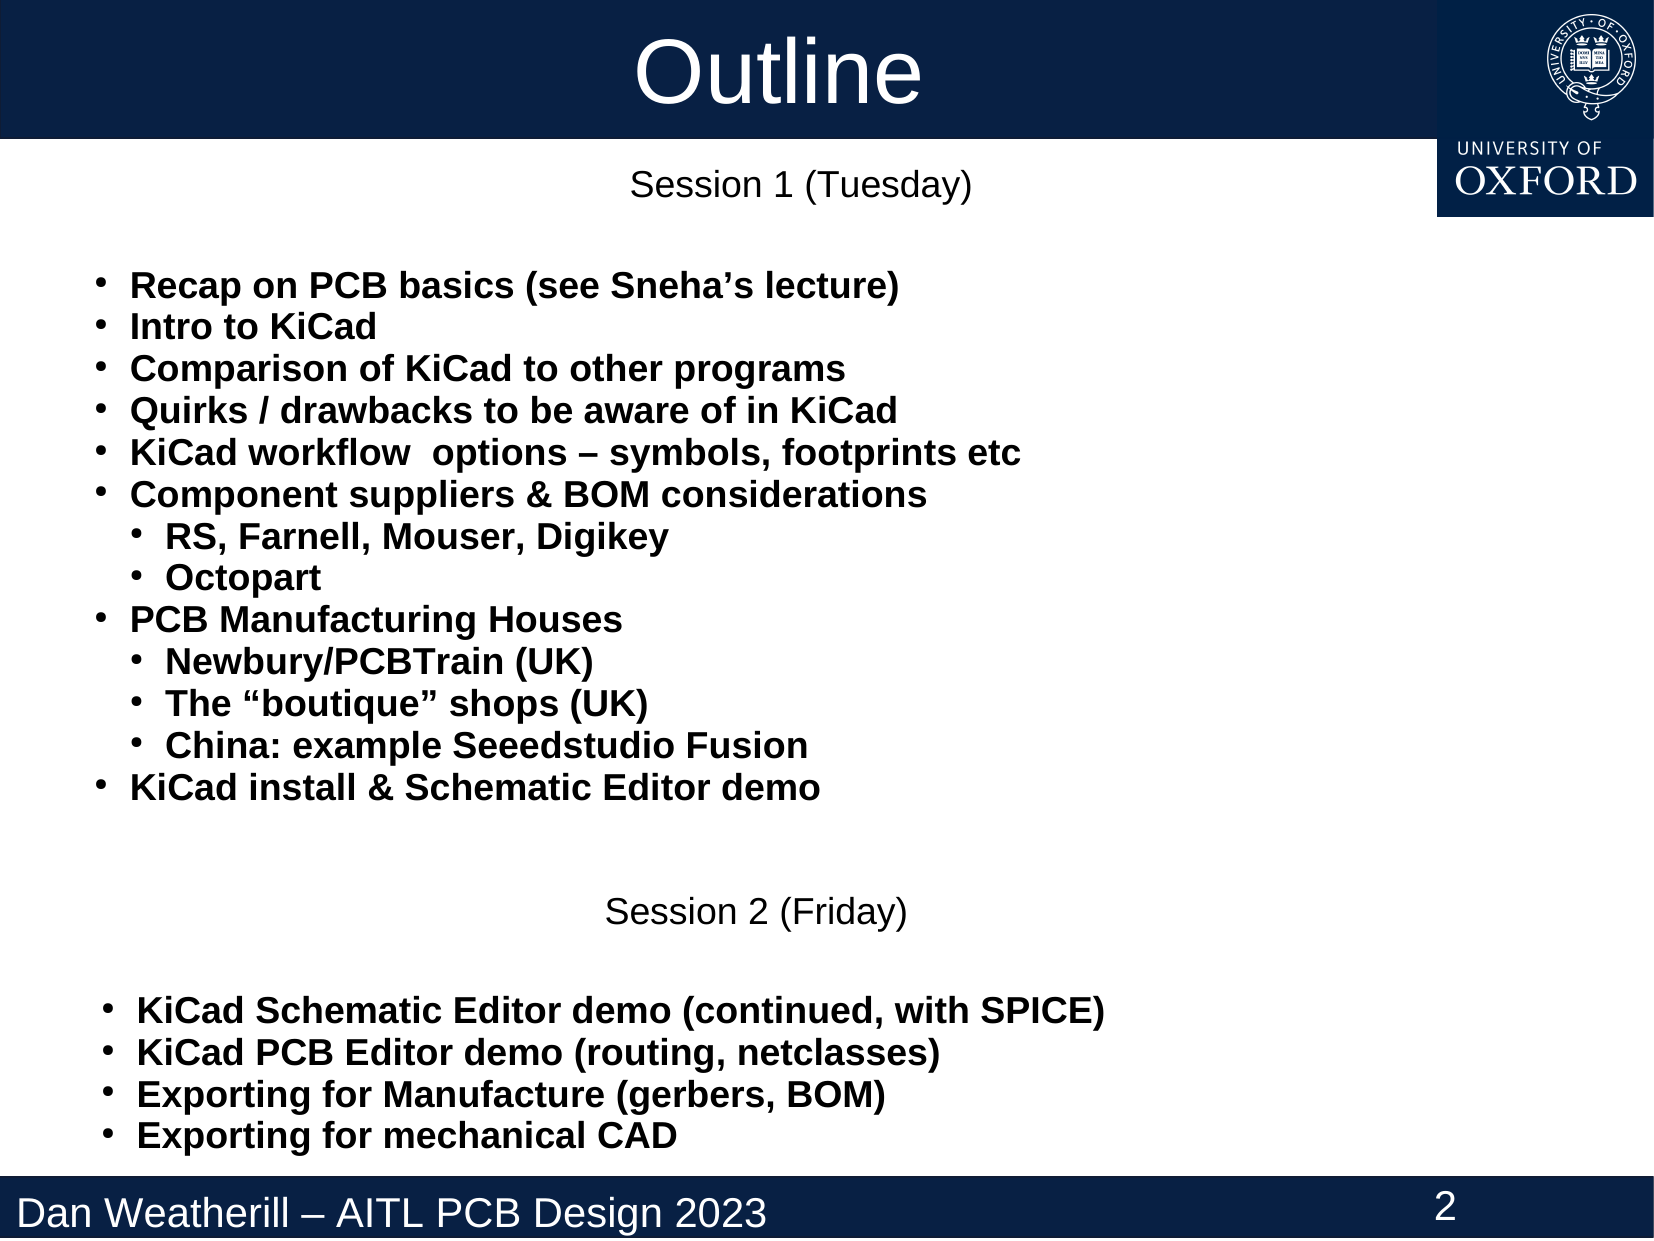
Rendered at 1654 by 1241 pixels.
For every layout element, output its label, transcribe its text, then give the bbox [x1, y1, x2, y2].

text_box Recap on PCB basics (see Sneha’s lecture) Intro to KiCad Comparison of KiCad to other programs Quirks / drawbacks to be aware of in KiCad KiCad workflow options – symbols, footprints etc Component suppliers & BOM considerations RS, Farnell, Mouser, Digikey Octopart PCB Manufacturing Houses Newbury/PCBTrain (UK) The “boutique” shops (UK) China: example Seeedstudio Fusion KiCad install & Schematic Editor demo [79, 212, 1527, 895]
title Outline [35, 0, 1524, 177]
text_box Session 1 (Tuesday) [614, 157, 1133, 214]
picture [1437, 0, 1654, 217]
text_box KiCad Schematic Editor demo (continued, with SPICE) KiCad PCB Editor demo (routing, netclasses) Exporting for Manufacture (gerbers, BOM) Exporting for mechanical CAD [86, 982, 1508, 1165]
text_box Session 2 (Friday) [589, 883, 1107, 940]
